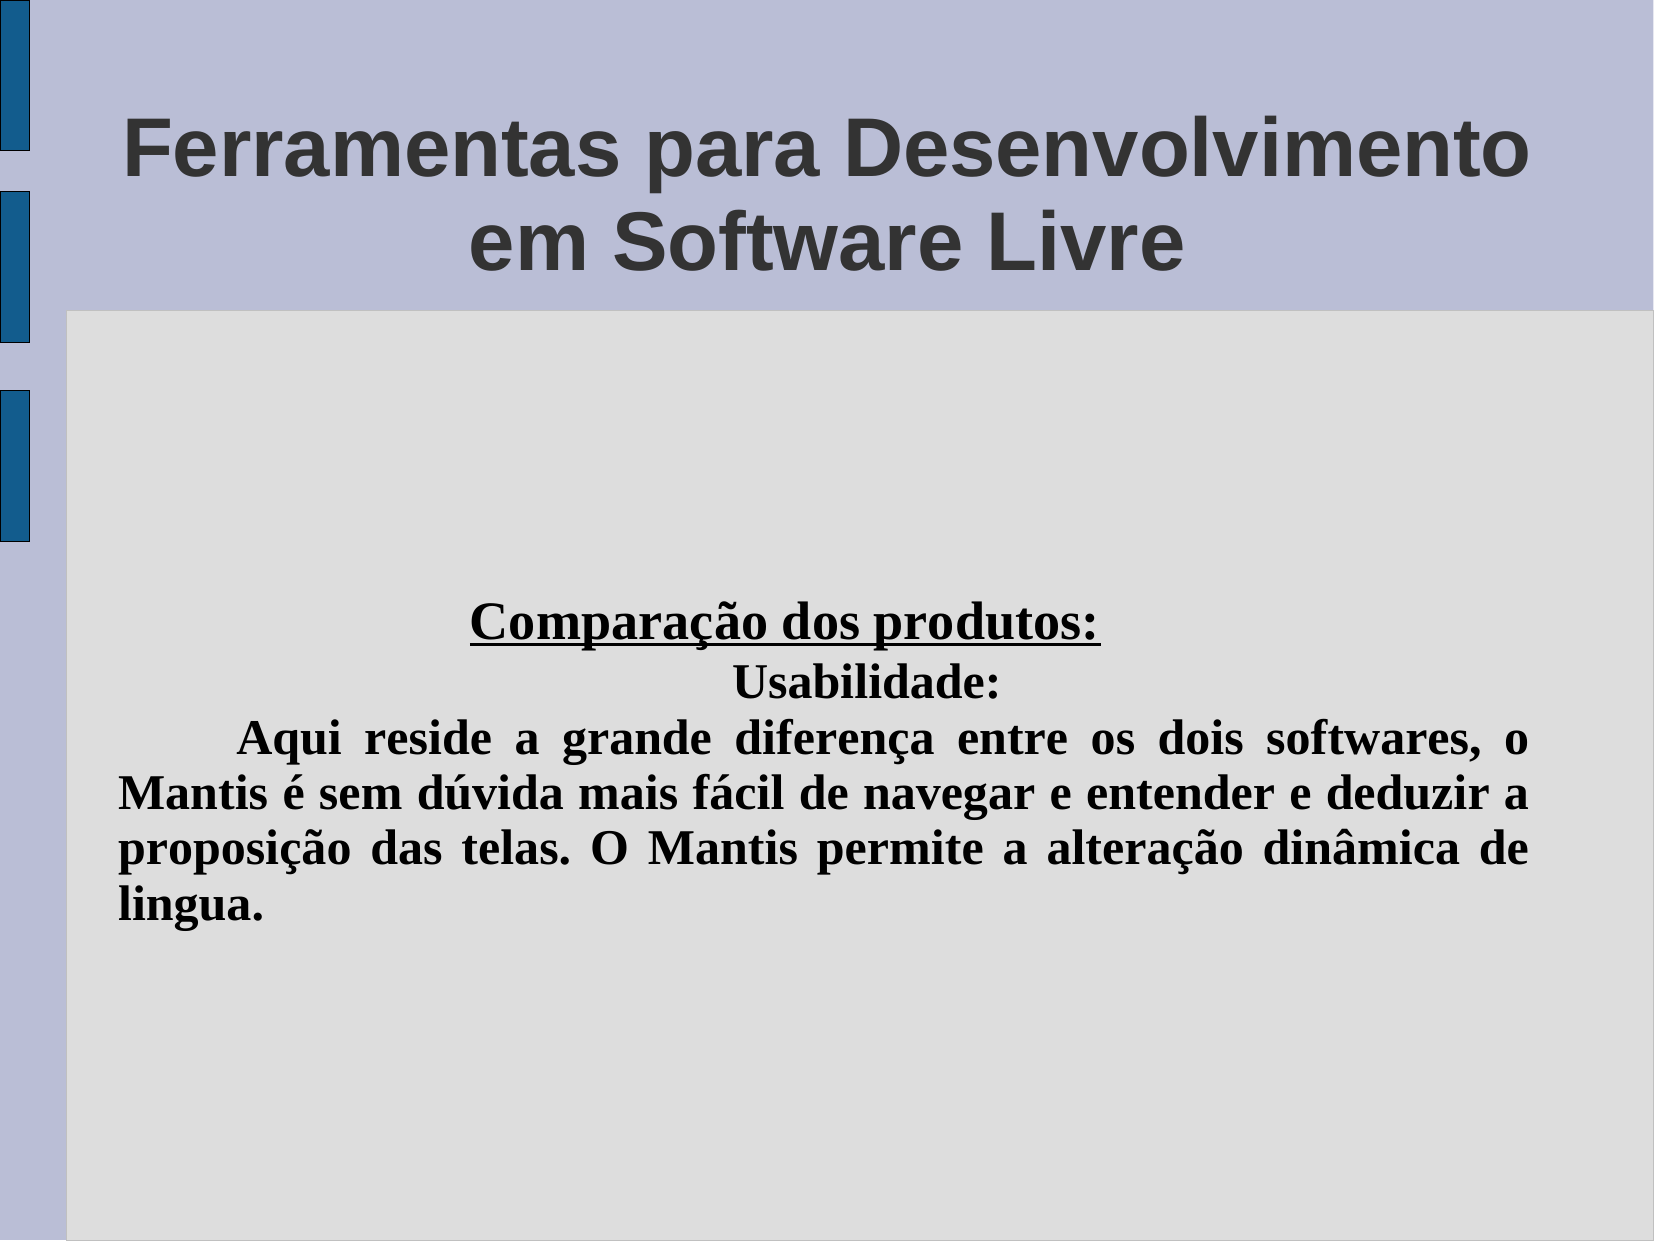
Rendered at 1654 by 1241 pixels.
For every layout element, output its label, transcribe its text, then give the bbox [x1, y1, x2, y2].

subtitle Comparação dos produtos: Usabilidade: Aqui reside a grande diferença entre os dois softwares, o Mantis é sem dúvida mais fácil de navegar e entender e deduzir a proposição das telas. O Mantis permite a alteração dinâmica de lingua. [118, 387, 1531, 1170]
title Ferramentas para Desenvolvimento em Software Livre [121, 91, 1534, 299]
